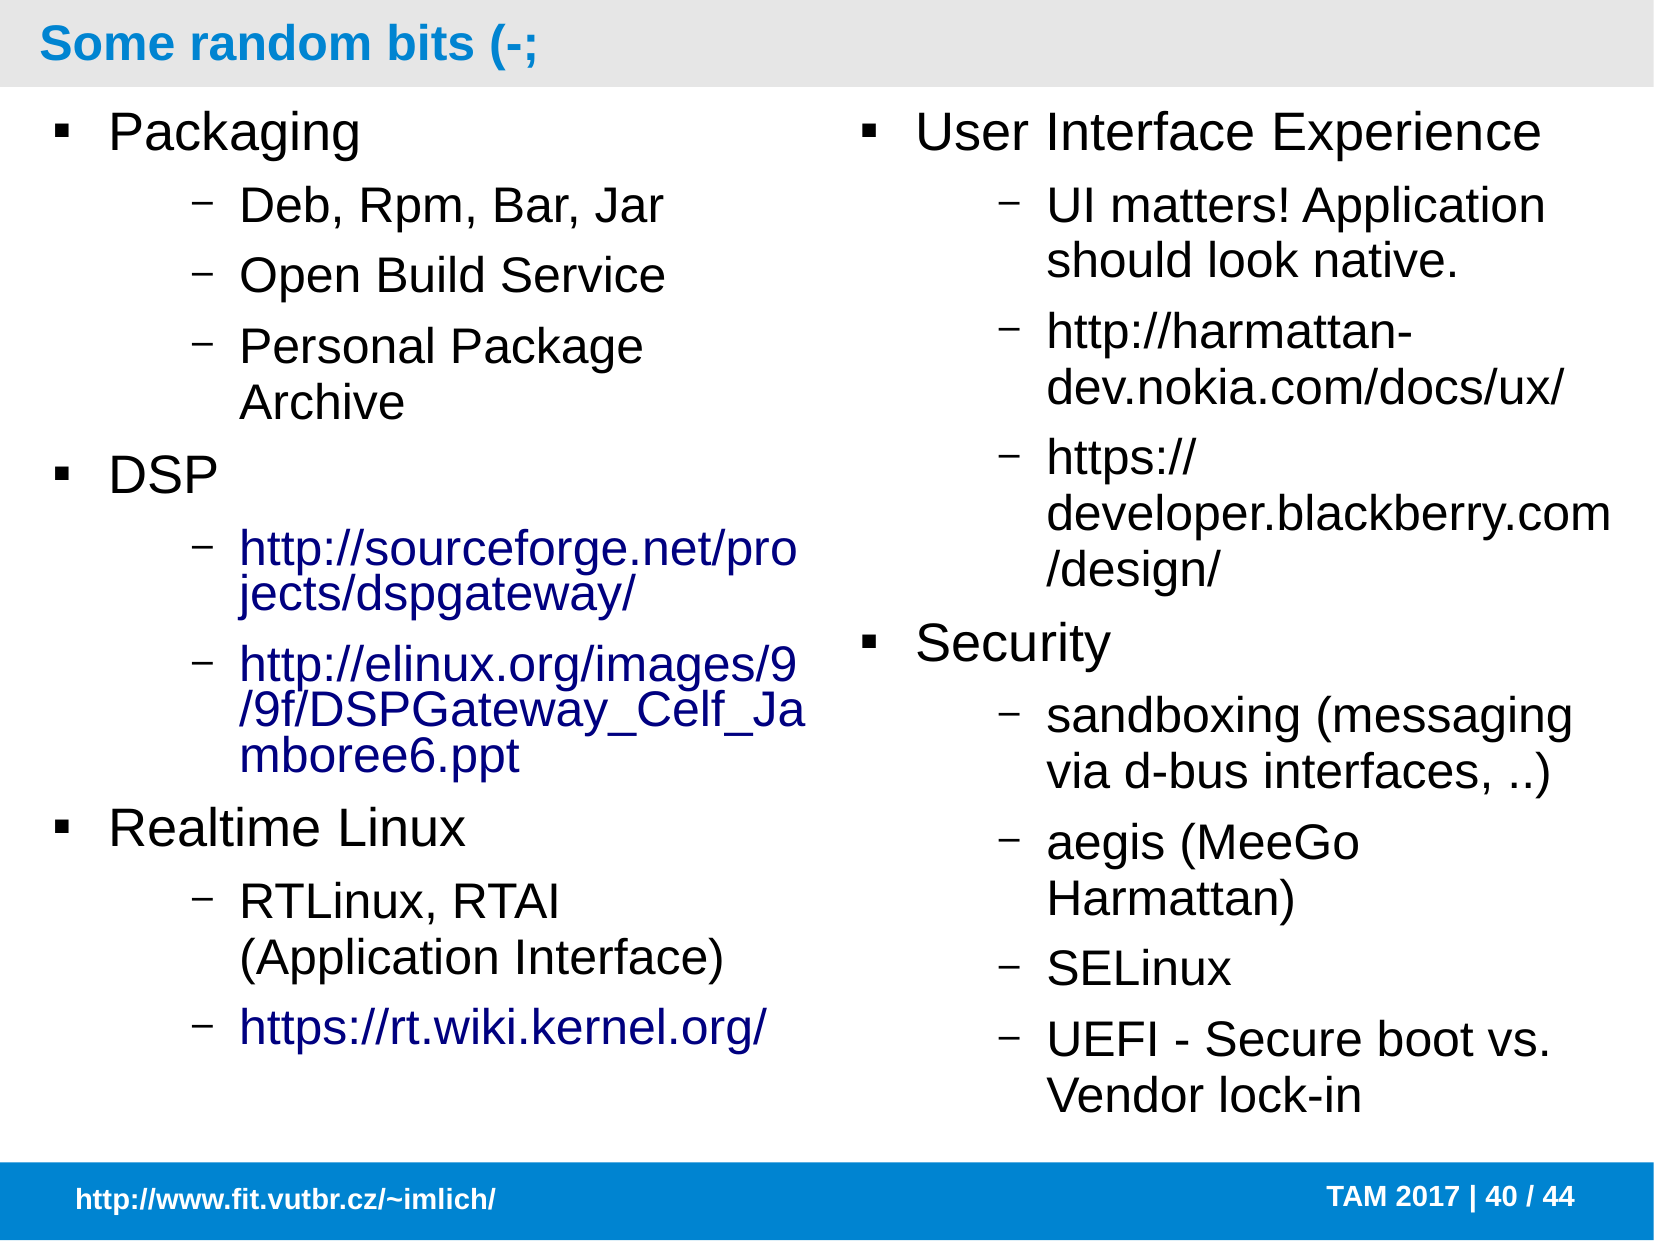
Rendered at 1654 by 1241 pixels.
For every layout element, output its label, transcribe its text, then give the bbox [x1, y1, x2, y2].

title Some random bits (-; [39, 5, 1615, 81]
list Packaging Deb, Rpm, Bar, Jar Open Build Service Personal Package Archive DSP http://sourceforge.net/projects/dspgateway/ http://elinux.org/images/9/9f/DSPGateway_Celf_Jamboree6.ppt Realtime Linux RTLinux, RTAI (Application Interface) https://rt.wiki.kernel.org/ [37, 101, 807, 1126]
list User Interface Experience UI matters! Application should look native. http://harmattan-dev.nokia.com/docs/ux/ https://developer.blackberry.com/design/ Security sandboxing (messaging via d-bus interfaces, ..) aegis (MeeGo Harmattan) SELinux UEFI - Secure boot vs. Vendor lock-in [844, 101, 1614, 1126]
